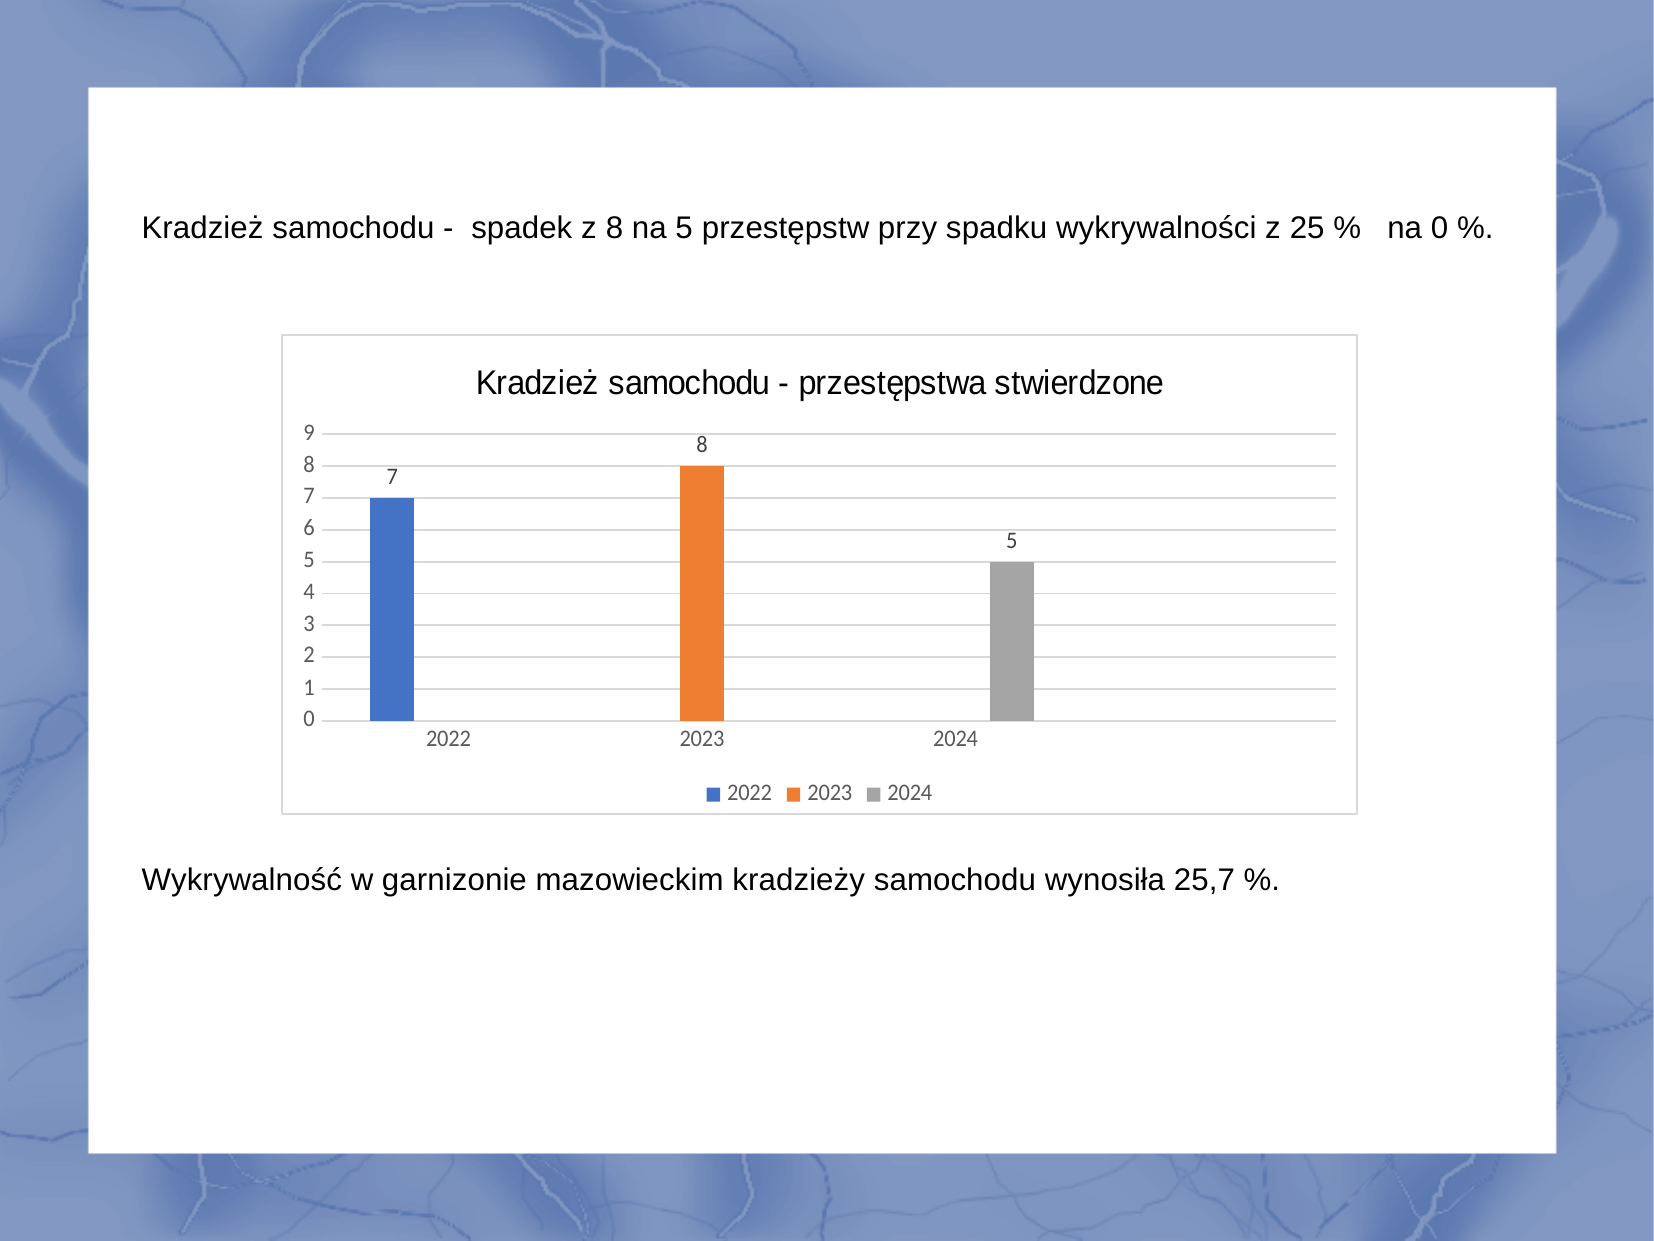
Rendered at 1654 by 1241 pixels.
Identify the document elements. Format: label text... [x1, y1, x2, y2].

picture [0, 0, 1654, 1241]
chart [280, 334, 1359, 815]
list Kradzież samochodu - spadek z 8 na 5 przestępstw przy spadku wykrywalności z 25 % na 0 %. Wykrywalność w garnizonie mazowieckim kradzieży samochodu wynosiła 25,7 %. [141, 193, 1501, 1052]
